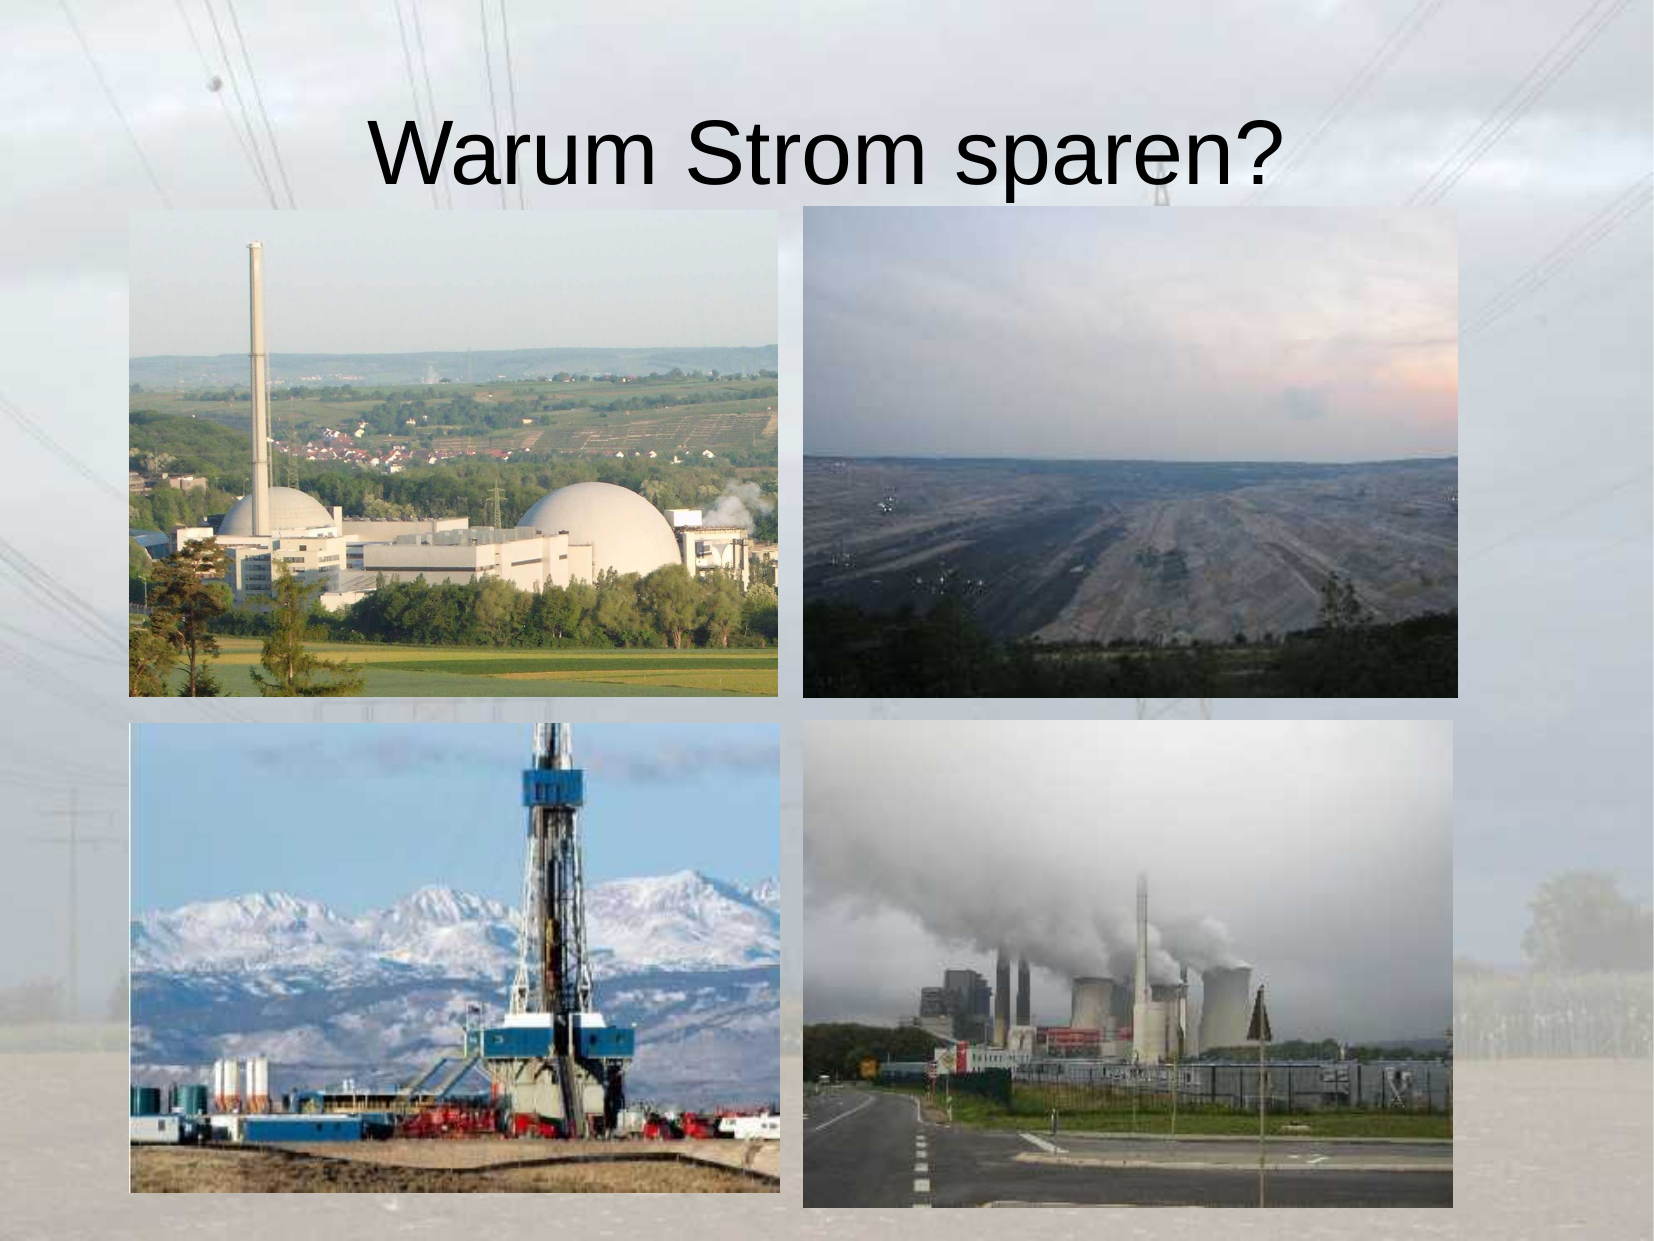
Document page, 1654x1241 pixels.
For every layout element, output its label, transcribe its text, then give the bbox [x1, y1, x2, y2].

title Warum Strom sparen? [82, 98, 1571, 208]
picture [0, 0, 1654, 1241]
